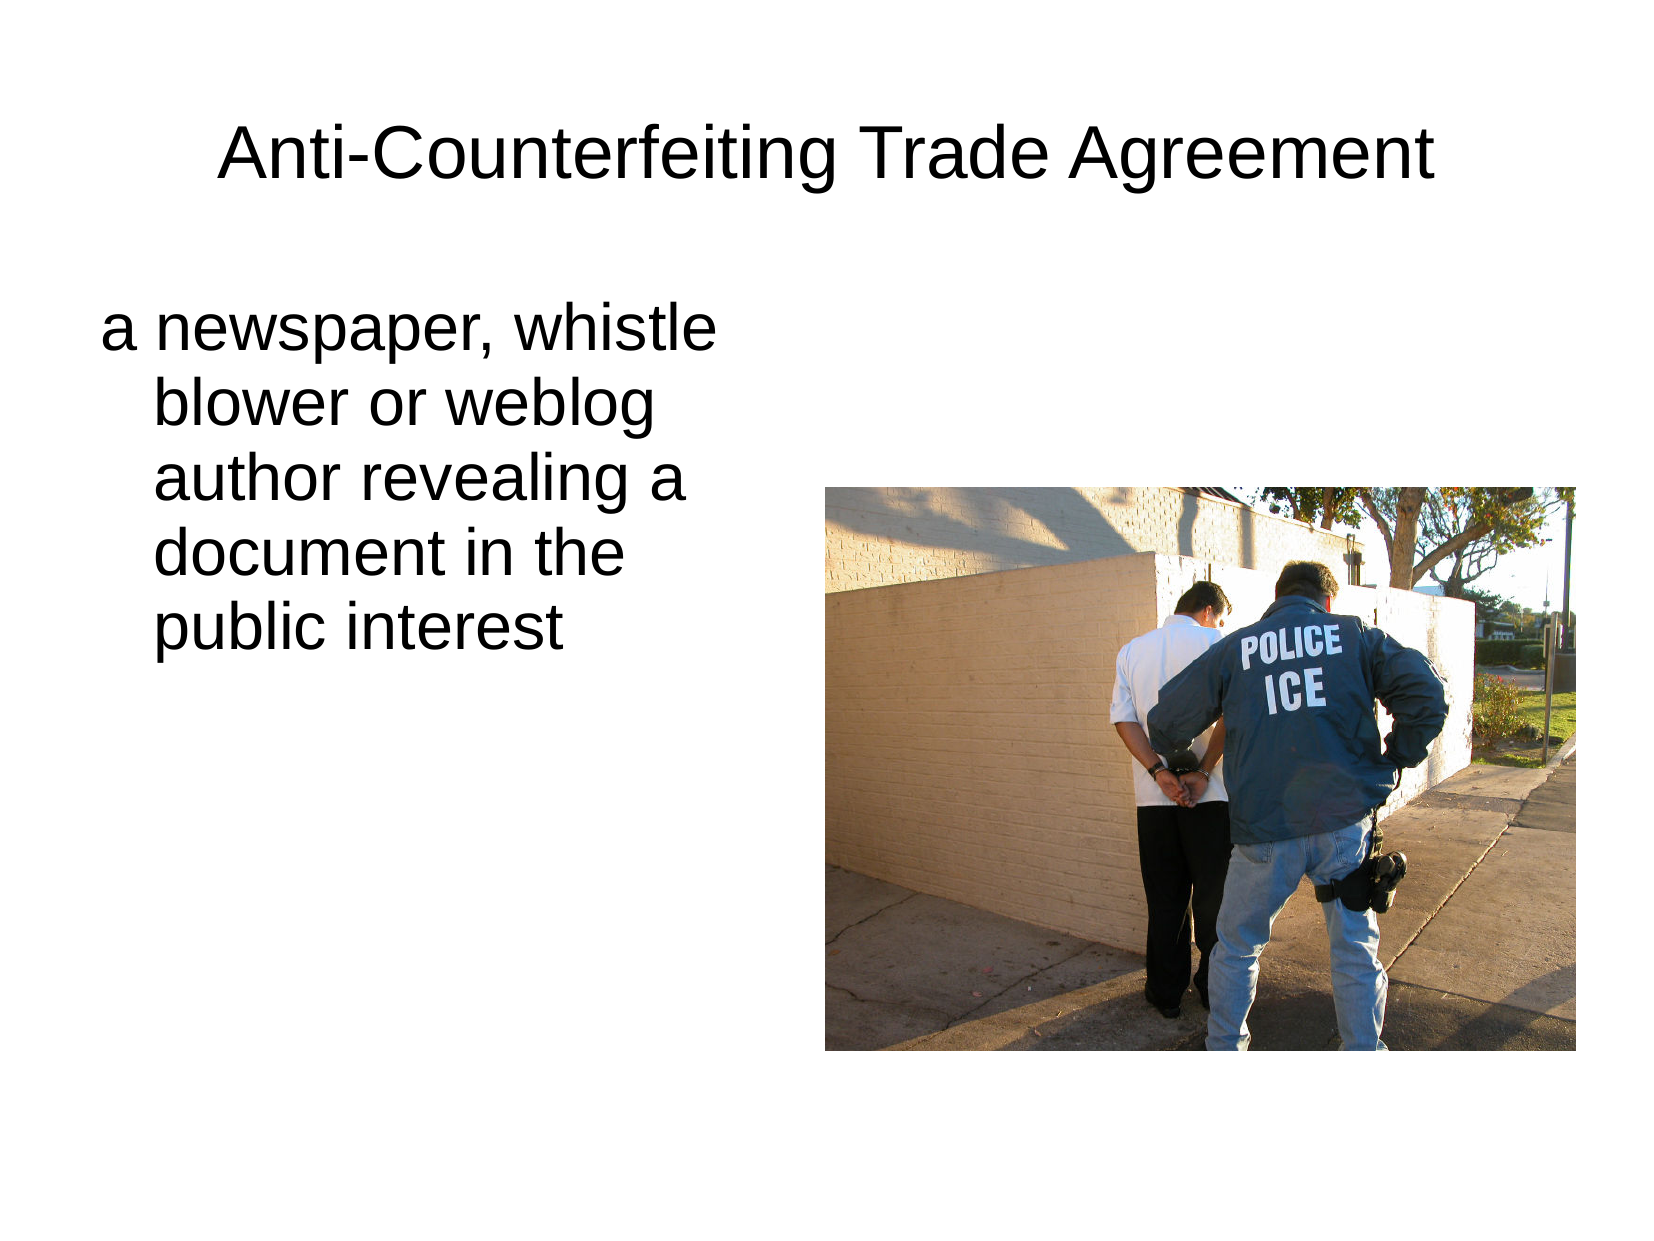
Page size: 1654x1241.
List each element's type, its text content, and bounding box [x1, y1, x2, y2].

title Anti-Counterfeiting Trade Agreement [82, 49, 1571, 257]
list a newspaper, whistle blower or weblog author revealing a document in the public interest [82, 290, 809, 1109]
picture [825, 487, 1576, 1051]
